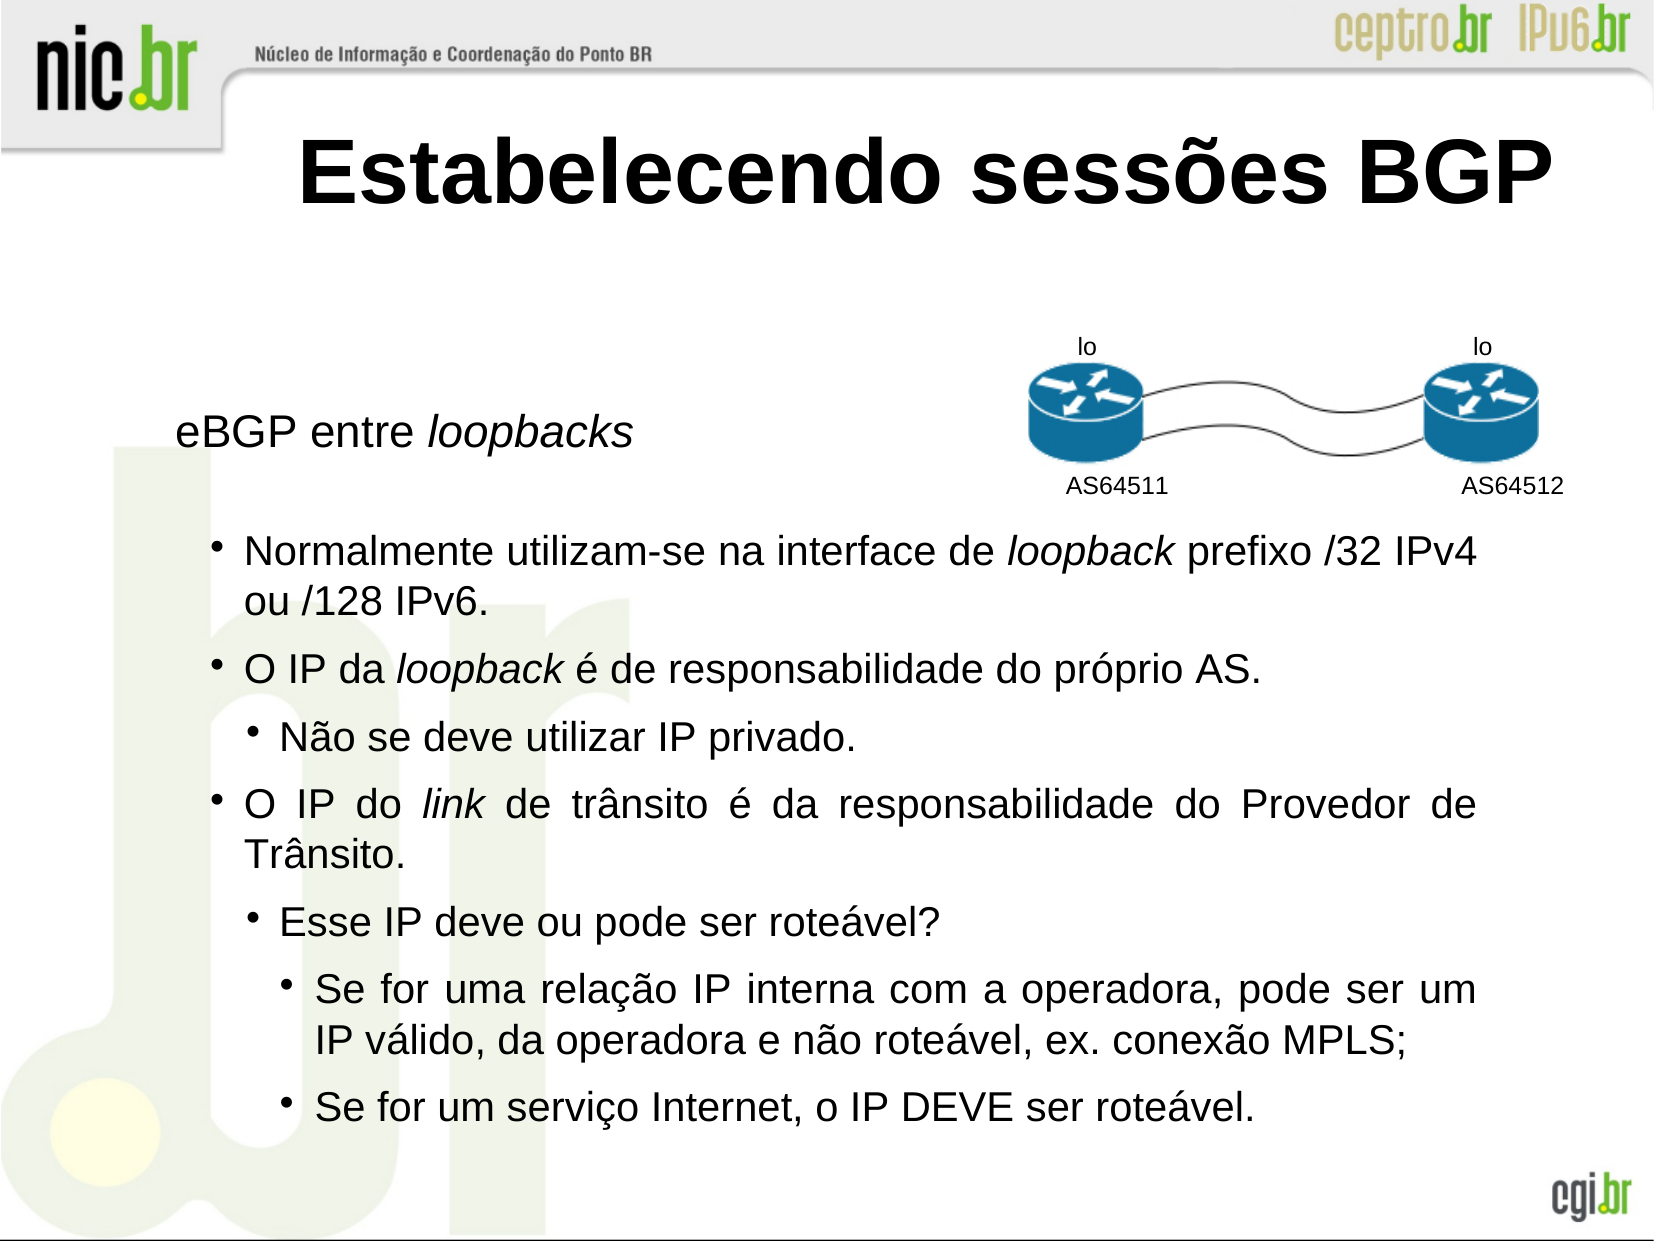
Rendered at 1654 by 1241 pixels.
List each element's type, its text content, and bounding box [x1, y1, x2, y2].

text_box AS64512 [1446, 460, 1524, 503]
text_box Estabelecendo sessões BGP [188, 97, 1654, 216]
text_box lo [1062, 323, 1113, 366]
text_box lo [1458, 323, 1508, 366]
text_box AS64511 [1051, 460, 1129, 503]
picture [0, 0, 1654, 1241]
text_box eBGP entre loopbacks Normalmente utilizam-se na interface de loopback prefixo /32 IPv4 ou /128 IPv6. O IP da loopback é de responsabilidade do próprio AS. Não se deve utilizar IP privado. O IP do link de trânsito é da responsabilidade do Provedor de Trânsito. Esse IP deve ou pode ser roteável? Se for uma relação IP interna com a operadora, pode ser um IP válido, da operadora e não roteável, ex. conexão MPLS; Se for um serviço Internet, o IP DEVE ser roteável. [160, 391, 1493, 532]
